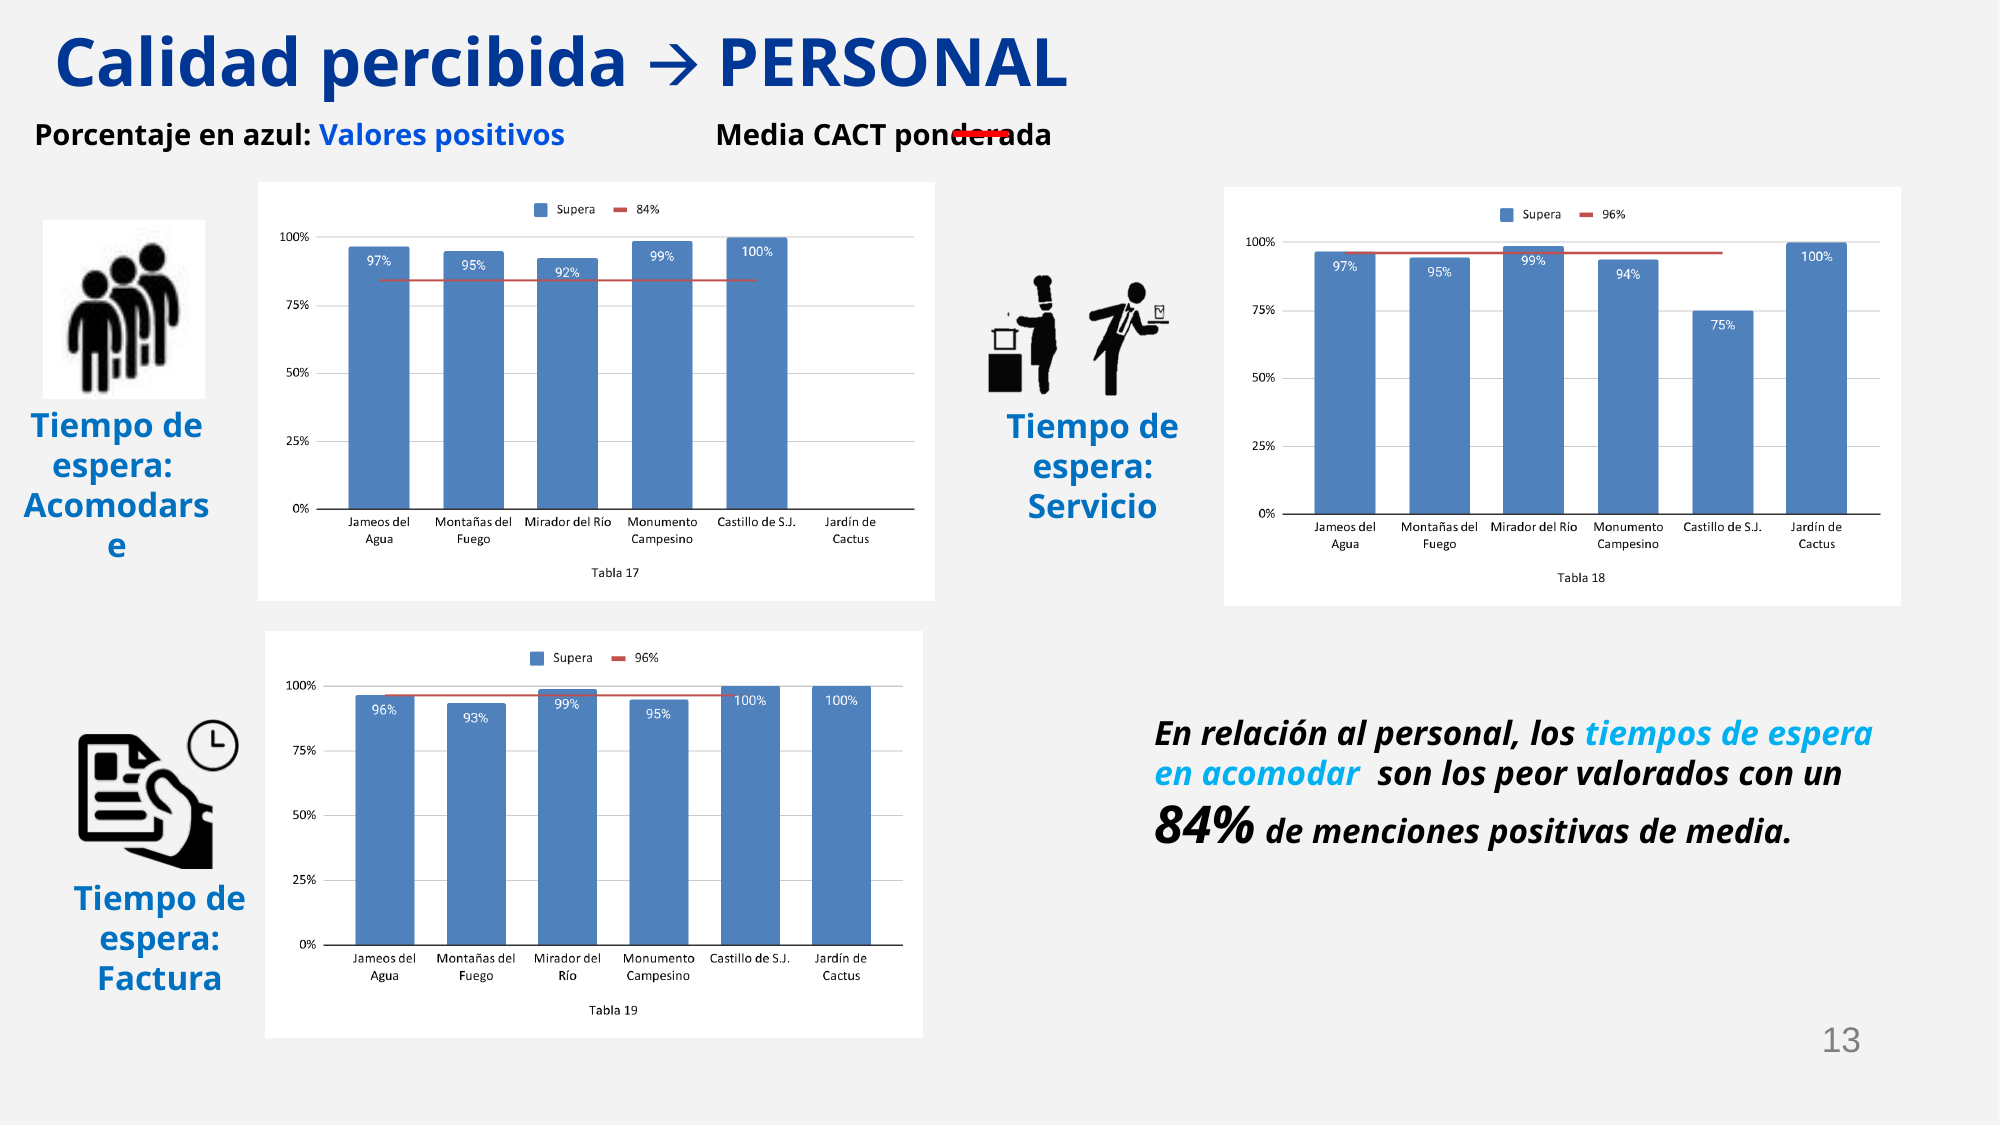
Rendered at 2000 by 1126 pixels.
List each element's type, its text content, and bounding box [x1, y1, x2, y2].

text_box Porcentaje en azul: Valores positivos Media CACT ponderada [19, 109, 1988, 158]
text_box En relación al personal, los tiempos de espera en acomodar son los peor valorados con un 84% de menciones positivas de media. [1139, 704, 1912, 801]
picture [1224, 187, 1901, 606]
picture [78, 716, 240, 869]
picture [265, 631, 923, 1038]
picture [258, 182, 935, 601]
slide_number 1 [1412, 1008, 1880, 1069]
picture [976, 268, 1174, 410]
text_box Tiempo de espera: Servicio [976, 398, 1210, 535]
text_box Tiempo de espera: Factura [42, 869, 265, 1006]
picture [43, 220, 206, 399]
text_box Calidad percibida 🡪 PERSONAL [54, 0, 1225, 109]
text_box Tiempo de espera: Acomodarse [0, 397, 234, 534]
